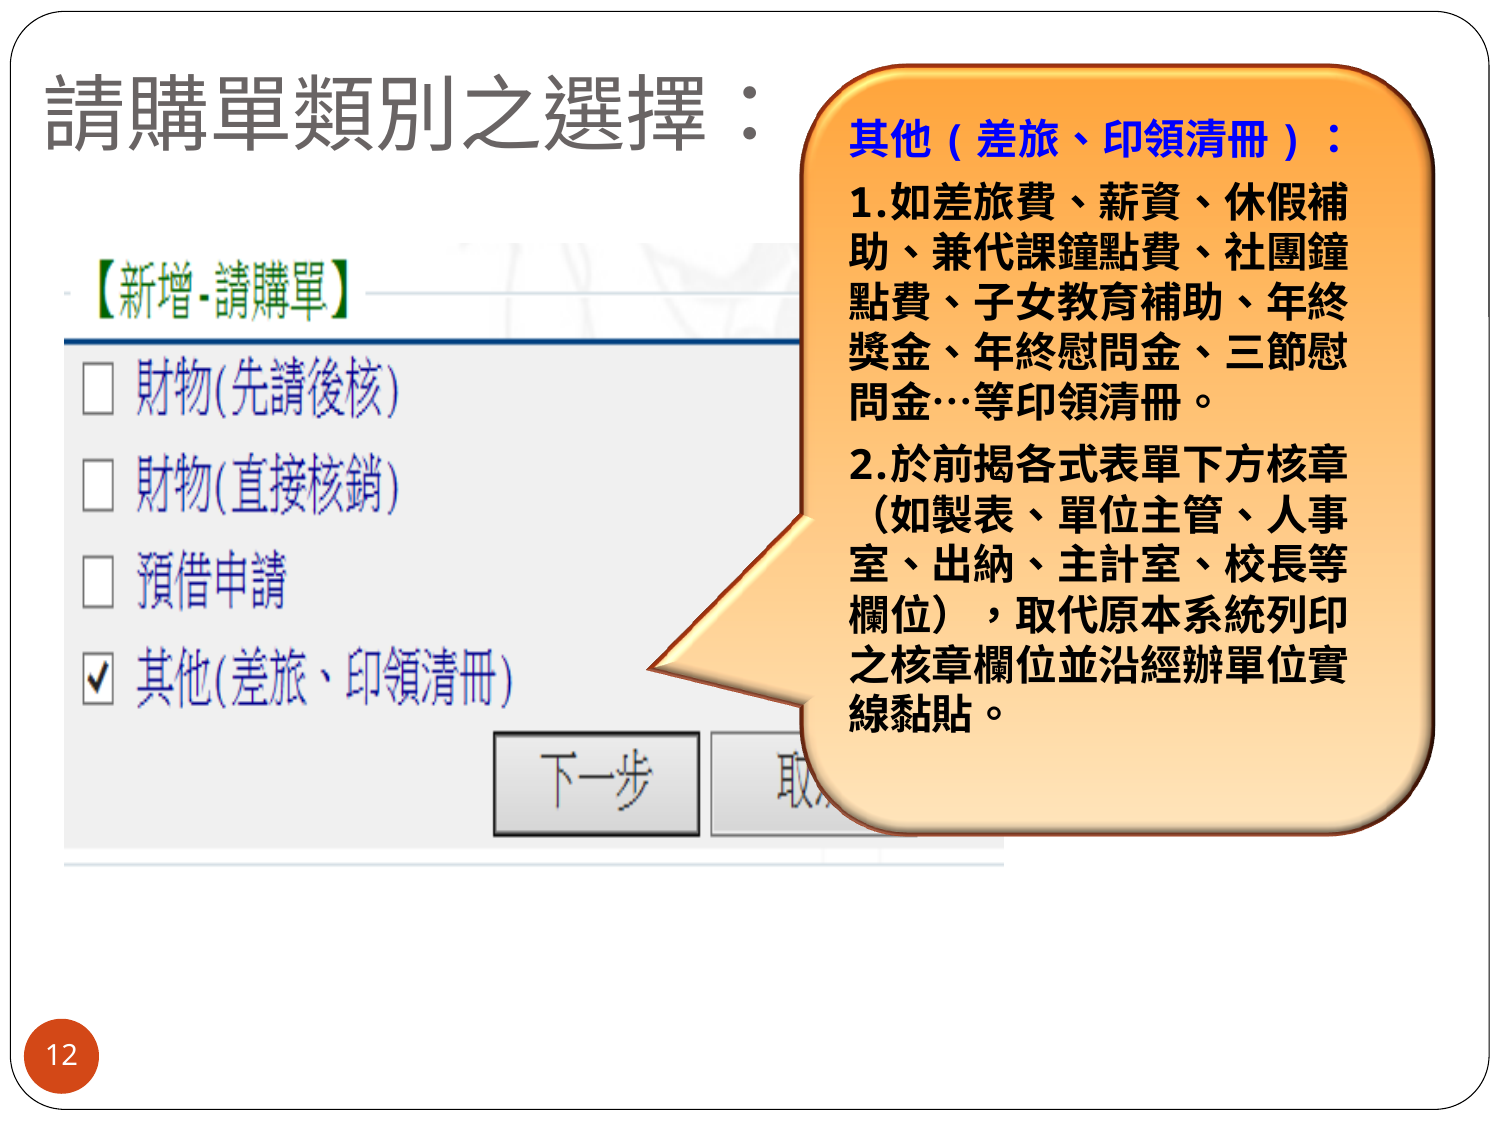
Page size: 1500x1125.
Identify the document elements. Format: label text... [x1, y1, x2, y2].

picture [64, 62, 1436, 870]
text_box 其他(差旅、印領清冊)： 如差旅費、薪資、休假補助、兼代課鐘點費、社團鐘點費、子女教育補助、年終獎金、年終慰問金、三節慰問金…等印領清冊。 於前揭各式表單下方核章（如製表、單位主管、人事室、出納、主計室、校長等欄位），取代原本系統列印之核章欄位並沿經辦單位實線黏貼。 [840, 98, 1381, 801]
text_box [23, 1018, 99, 1094]
text_box 請購單類別之選擇： [35, 45, 786, 176]
